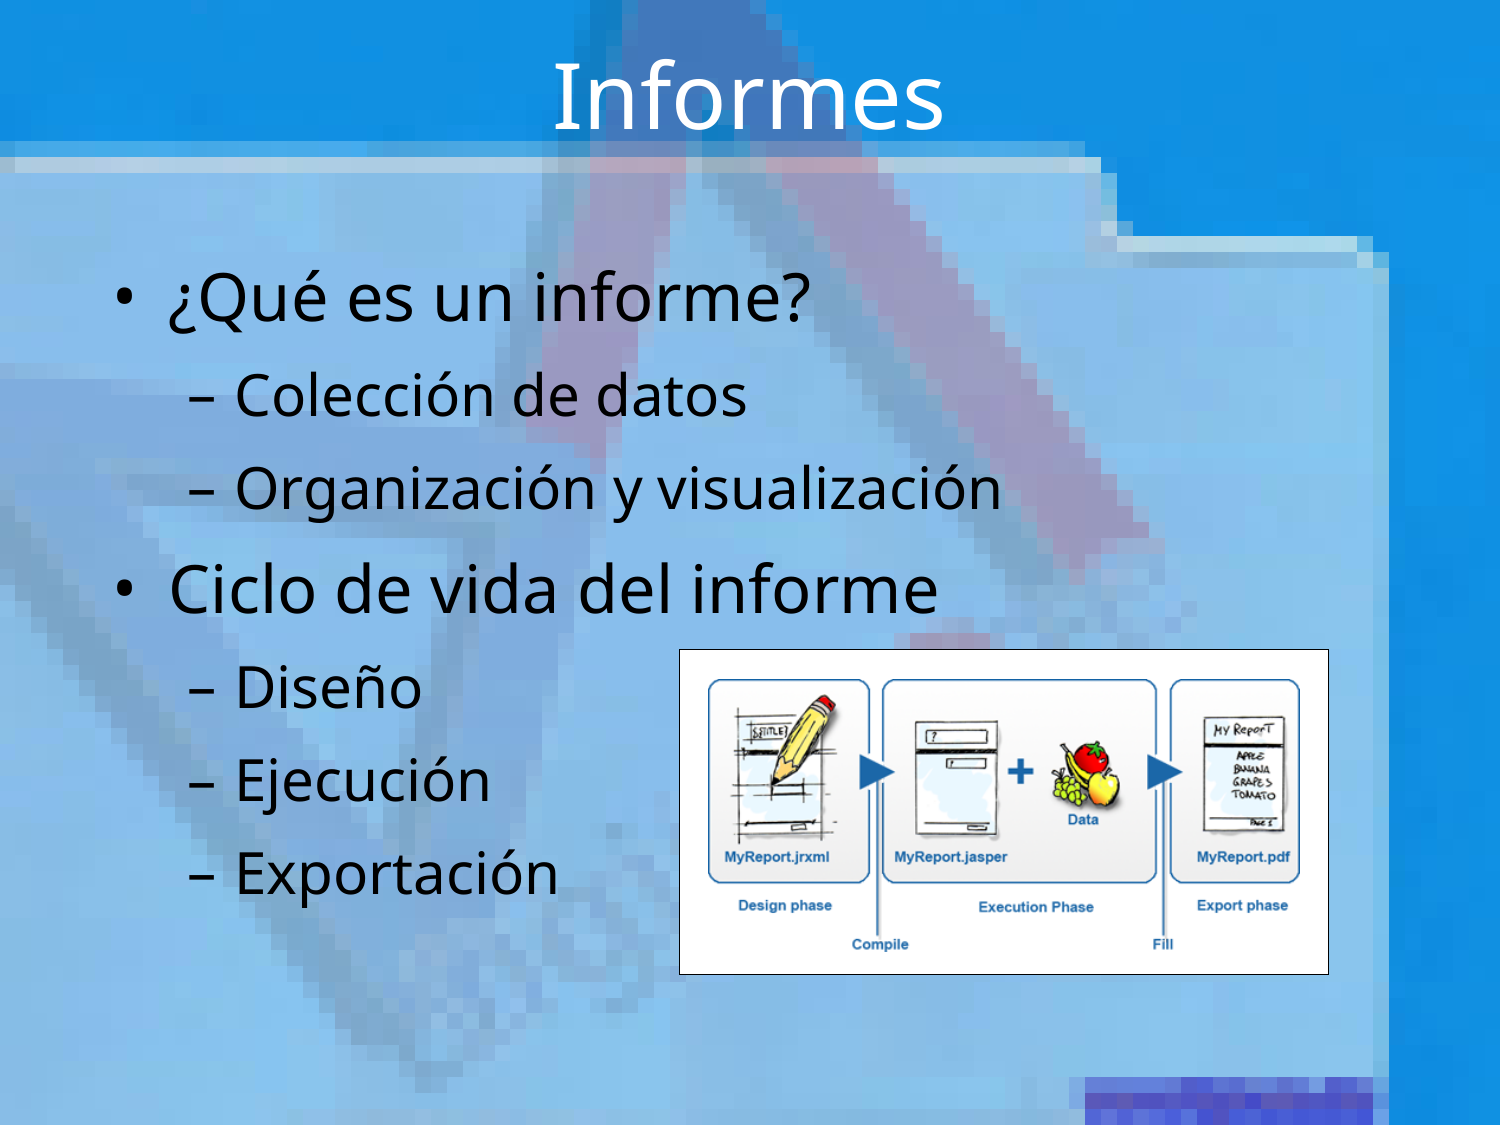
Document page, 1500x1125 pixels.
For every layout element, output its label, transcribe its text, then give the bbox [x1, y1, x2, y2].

picture [0, 0, 1500, 1125]
list ¿Qué es un informe? Colección de datos Organización y visualización Ciclo de vida del informe Diseño Ejecución Exportación [112, 249, 1388, 1001]
title Informes [112, 0, 1388, 214]
